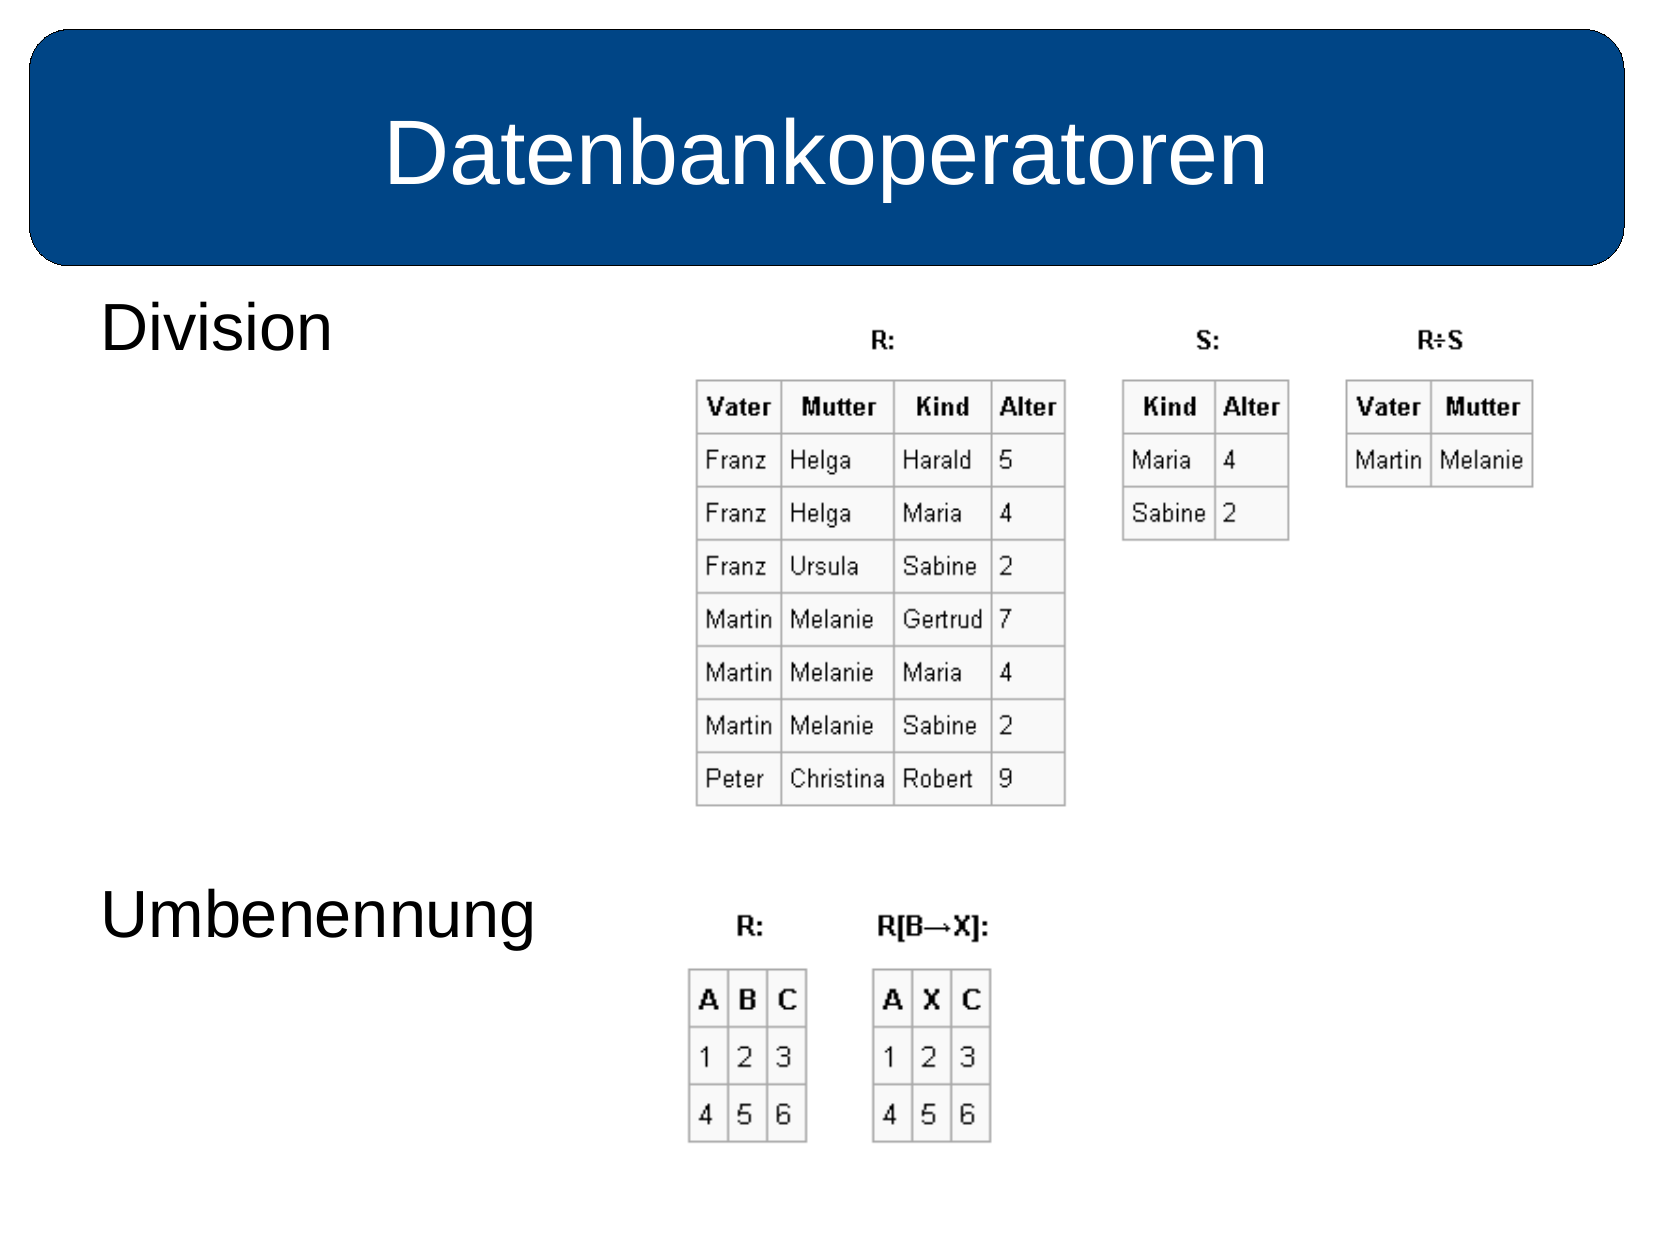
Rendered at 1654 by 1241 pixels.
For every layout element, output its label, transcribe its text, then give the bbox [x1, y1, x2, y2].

picture [667, 885, 1046, 1176]
picture [670, 306, 1577, 839]
list Division Umbenennung [82, 290, 1571, 1109]
title Datenbankoperatoren [82, 49, 1571, 257]
